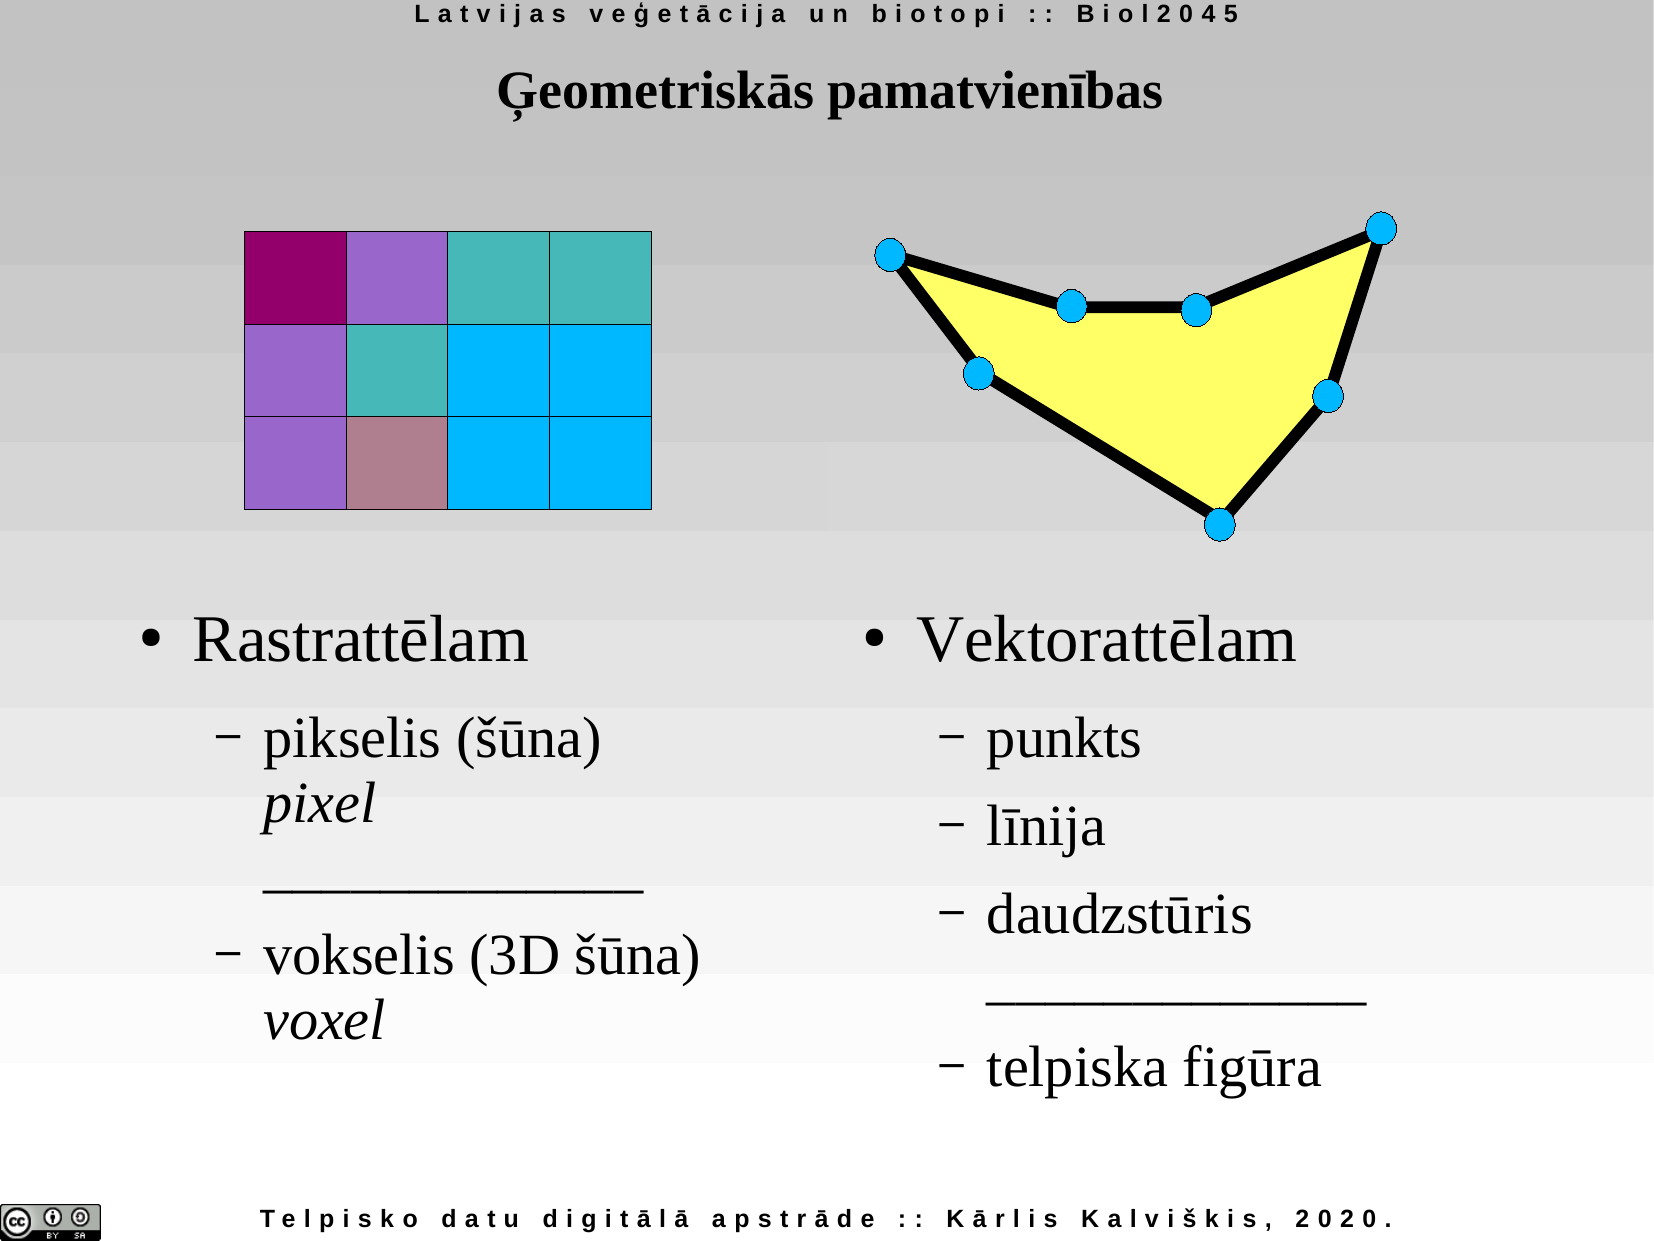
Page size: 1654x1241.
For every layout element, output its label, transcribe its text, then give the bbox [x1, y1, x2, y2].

text_box [874, 211, 1397, 542]
list Vektorattēlam punkts līnija daudzstūris _____________ telpiska figūra [845, 601, 1535, 1158]
text_box [244, 231, 652, 510]
list Rastrattēlam pikselis (šūna) pixel _____________ vokselis (3D šūna) voxel [121, 601, 811, 1127]
picture [0, 0, 1654, 1241]
title Ģeometriskās pamatvienības [34, 61, 1626, 296]
